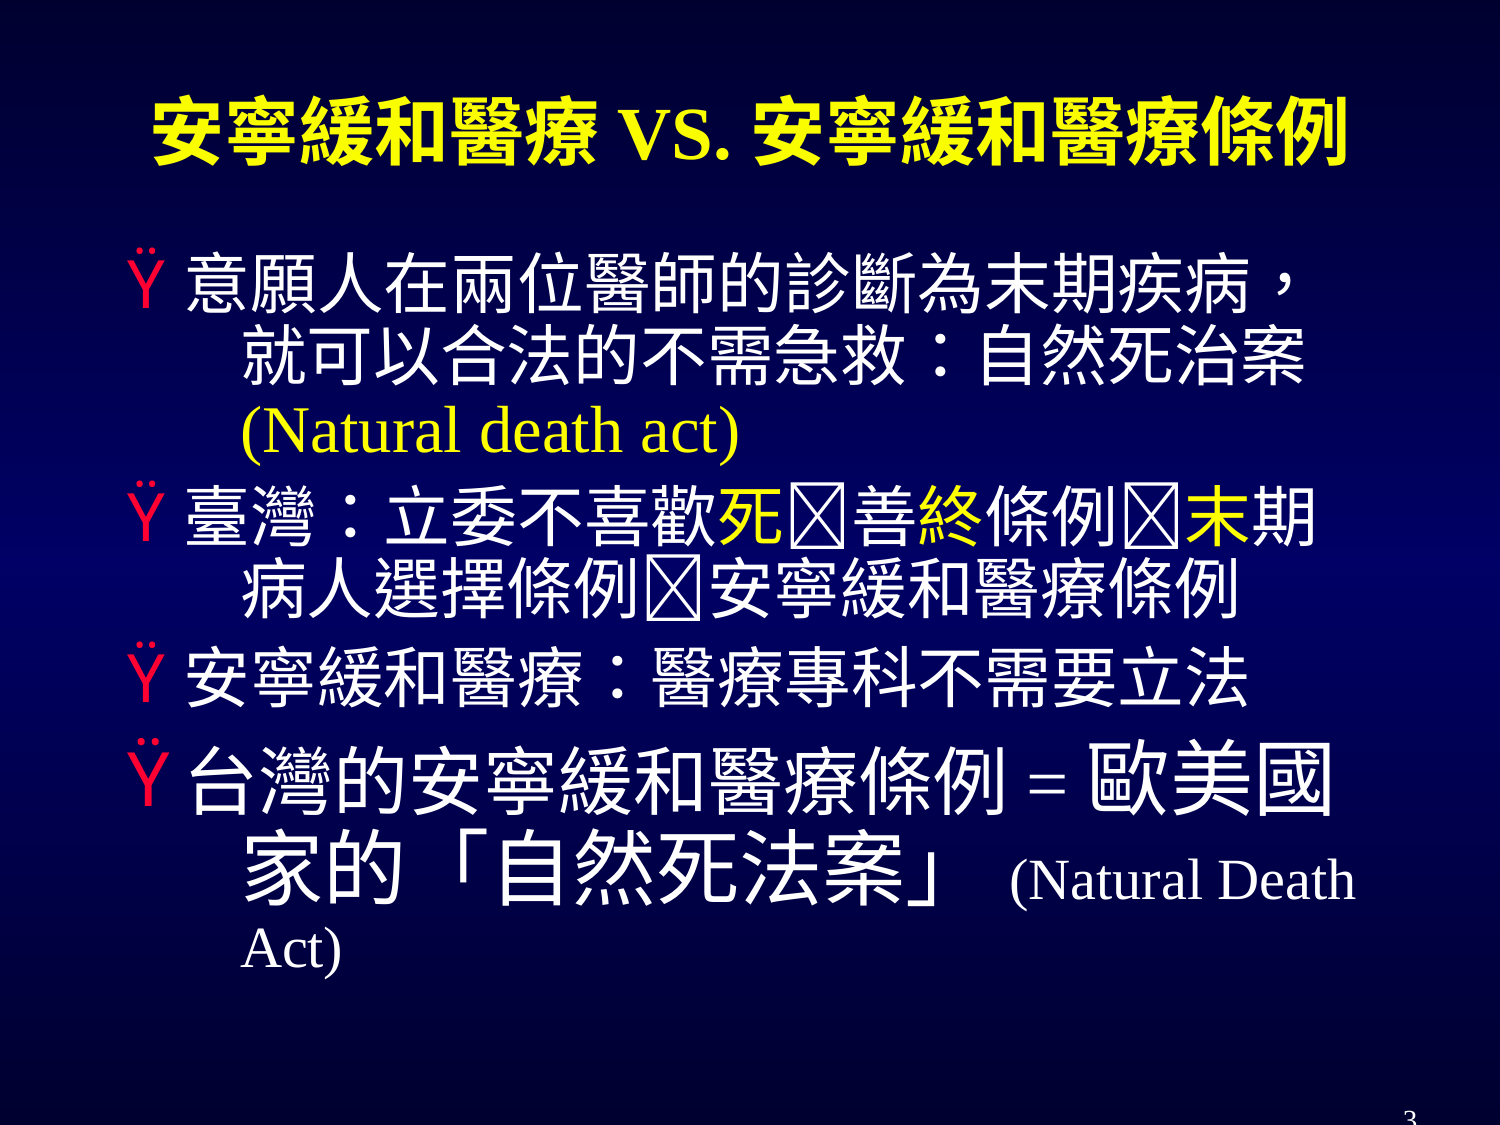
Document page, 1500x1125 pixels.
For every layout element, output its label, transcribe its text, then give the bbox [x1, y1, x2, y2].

list 意願人在兩位醫師的診斷為末期疾病，就可以合法的不需急救：自然死治案(Natural death act) 臺灣：立委不喜歡死善終條例末期病人選擇條例安寧緩和醫療條例 安寧緩和醫療：醫療專科不需要立法 台灣的安寧緩和醫療條例=歐美國家的「自然死法案」(Natural Death Act) [112, 243, 1388, 1044]
title 安寧緩和醫療VS.安寧緩和醫療條例 [112, 62, 1388, 197]
text_box [1387, 1093, 1491, 1118]
